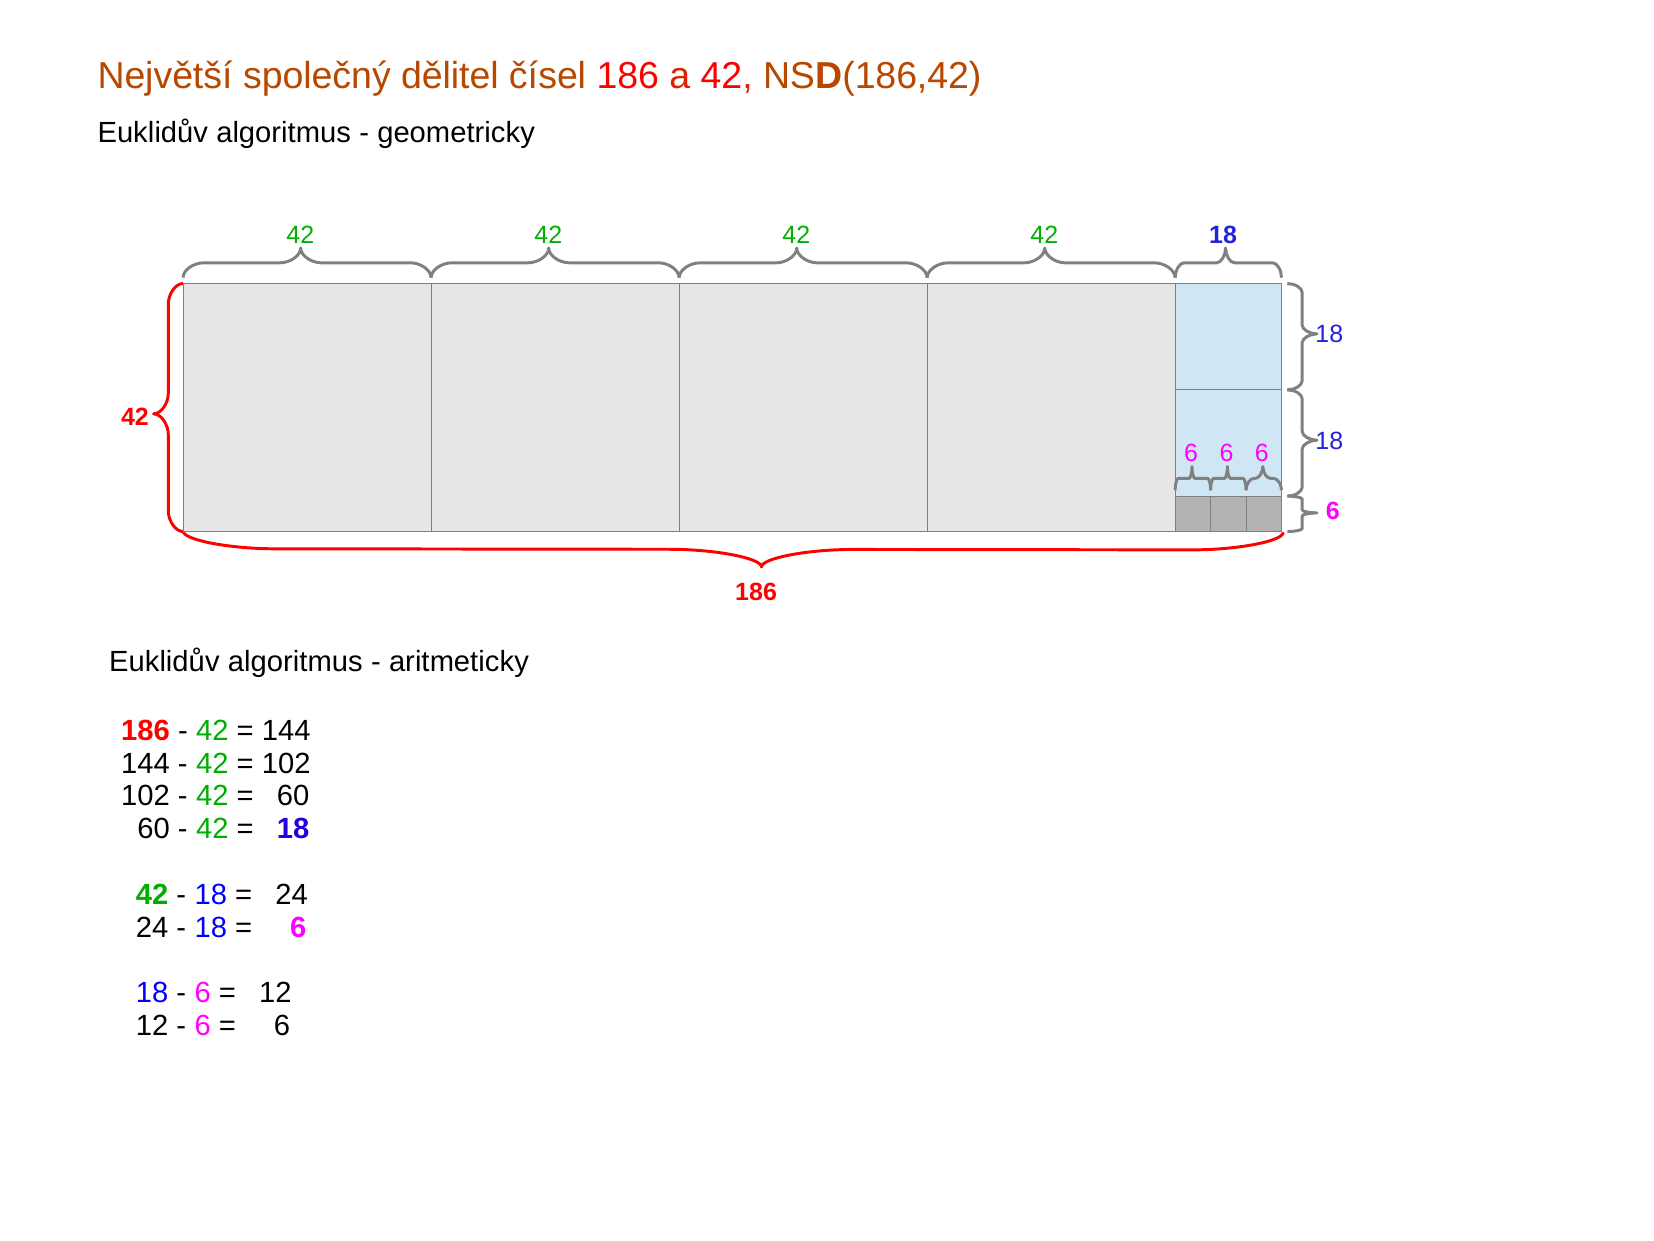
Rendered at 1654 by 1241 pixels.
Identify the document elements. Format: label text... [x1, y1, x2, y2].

text_box [1195, 474, 1224, 478]
text_box 42 [271, 213, 330, 257]
text_box 42 [1015, 213, 1074, 257]
text_box 186 [720, 570, 793, 614]
text_box 42 [767, 213, 826, 257]
text_box 42 [106, 395, 164, 439]
text_box [1268, 474, 1282, 482]
text_box Největší společný dělitel čísel 186 a 42, NSD(186,42) [82, 47, 1595, 142]
text_box 6 [1240, 430, 1284, 474]
text_box 18 [1300, 418, 1359, 462]
text_box 6 [1311, 488, 1355, 533]
text_box 18 [1194, 213, 1252, 258]
text_box 6 [1204, 430, 1240, 474]
text_box [1231, 474, 1258, 480]
text_box Euklidův algoritmus - geometricky [82, 108, 1146, 166]
text_box Euklidův algoritmus - aritmeticky [94, 637, 615, 695]
text_box 42 [519, 213, 578, 257]
text_box 6 [1169, 431, 1204, 474]
text_box [183, 283, 1282, 532]
text_box 18 [1300, 312, 1359, 356]
text_box 186 - 42 = 144 144 - 42 = 102 102 - 42 = x60 060 - 42 = x18 x42 - 18 = x24 x24 - 18 = xx6 x18 - 6 = x12 x12 - 6 = xx6 xx6 - 6 = xx0 [106, 706, 355, 1086]
